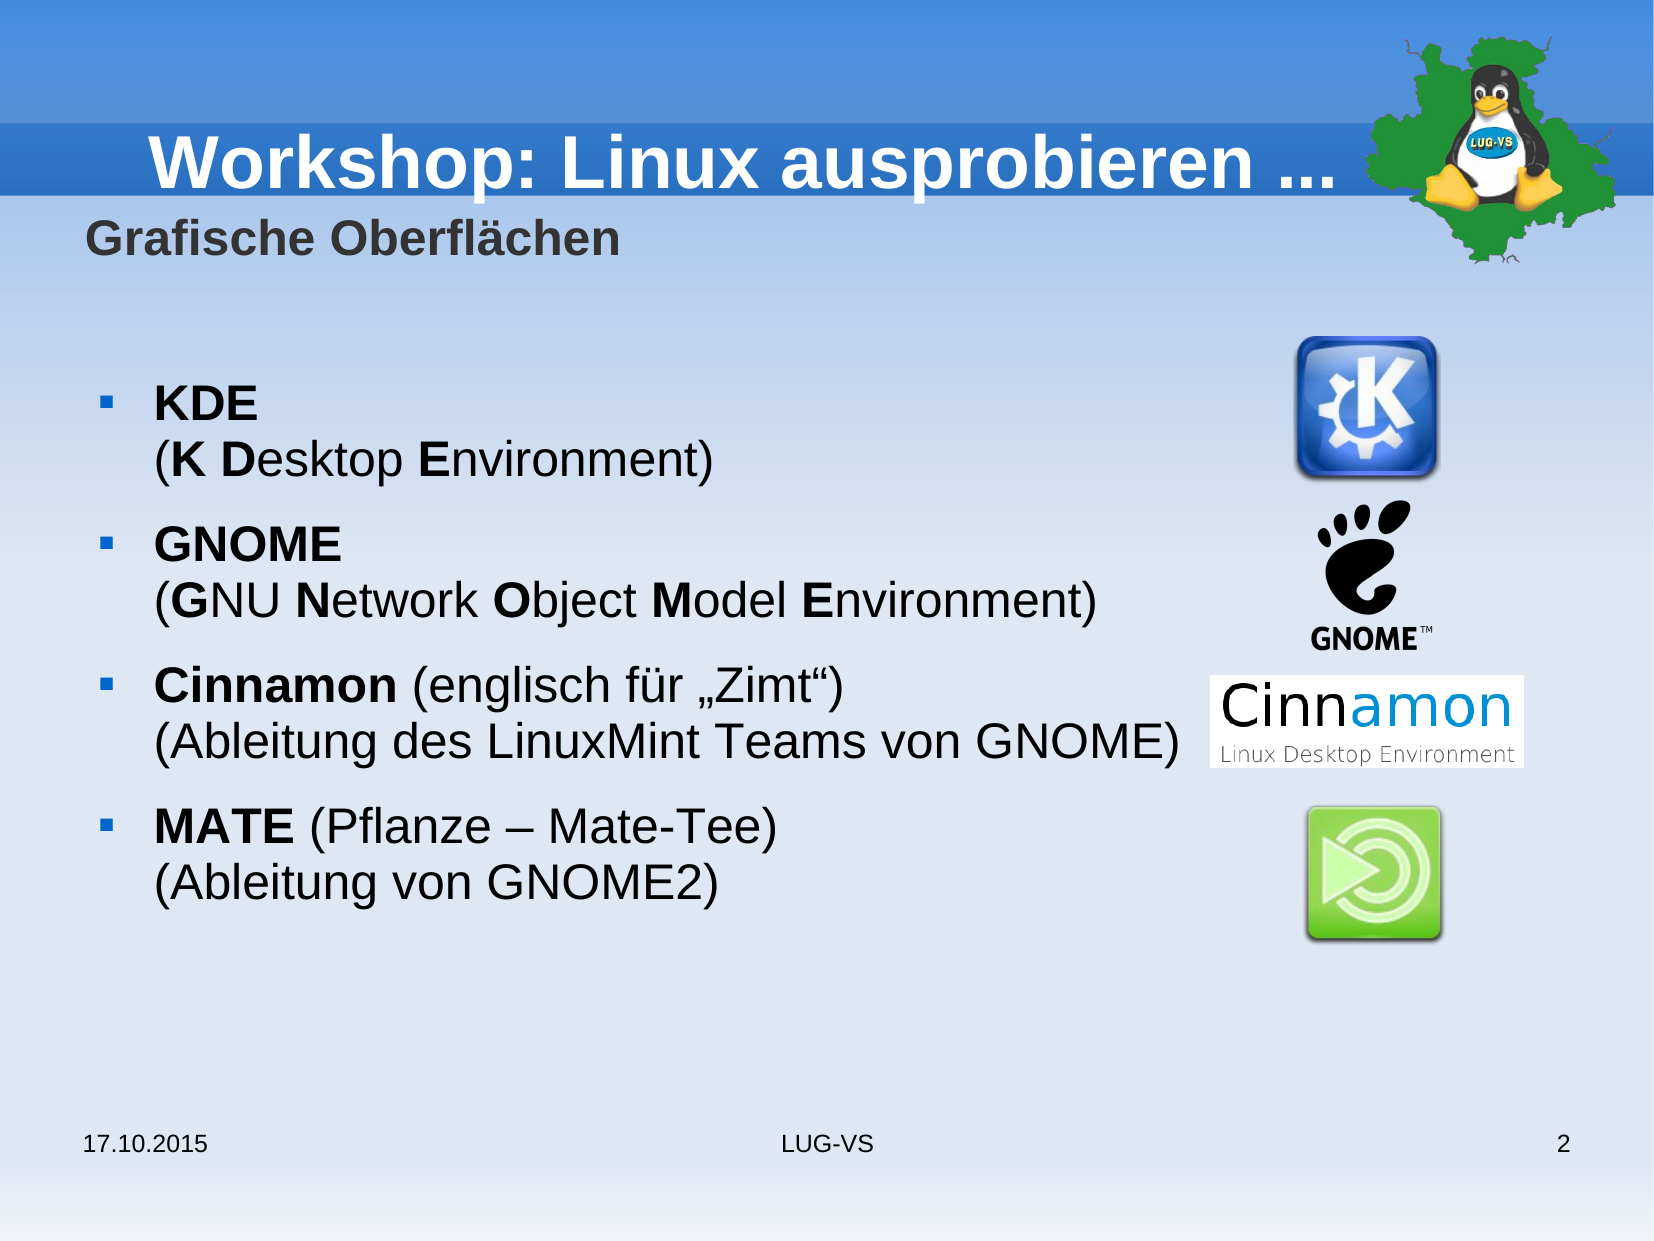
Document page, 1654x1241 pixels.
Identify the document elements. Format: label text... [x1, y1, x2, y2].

title Workshop: Linux ausprobieren ... [0, 59, 1489, 267]
picture [1489, 137, 1512, 149]
text_box Grafische Oberflächen [14, 209, 981, 267]
list KDE (K Desktop Environment) GNOME (GNU Network Object Model Environment) Cinnamon (englisch für „Zimt“) (Ableitung des LinuxMint Teams von GNOME) MATE (Pflanze – Mate-Tee) (Ableitung von GNOME2) [82, 290, 1571, 1109]
picture [0, 0, 1654, 1241]
